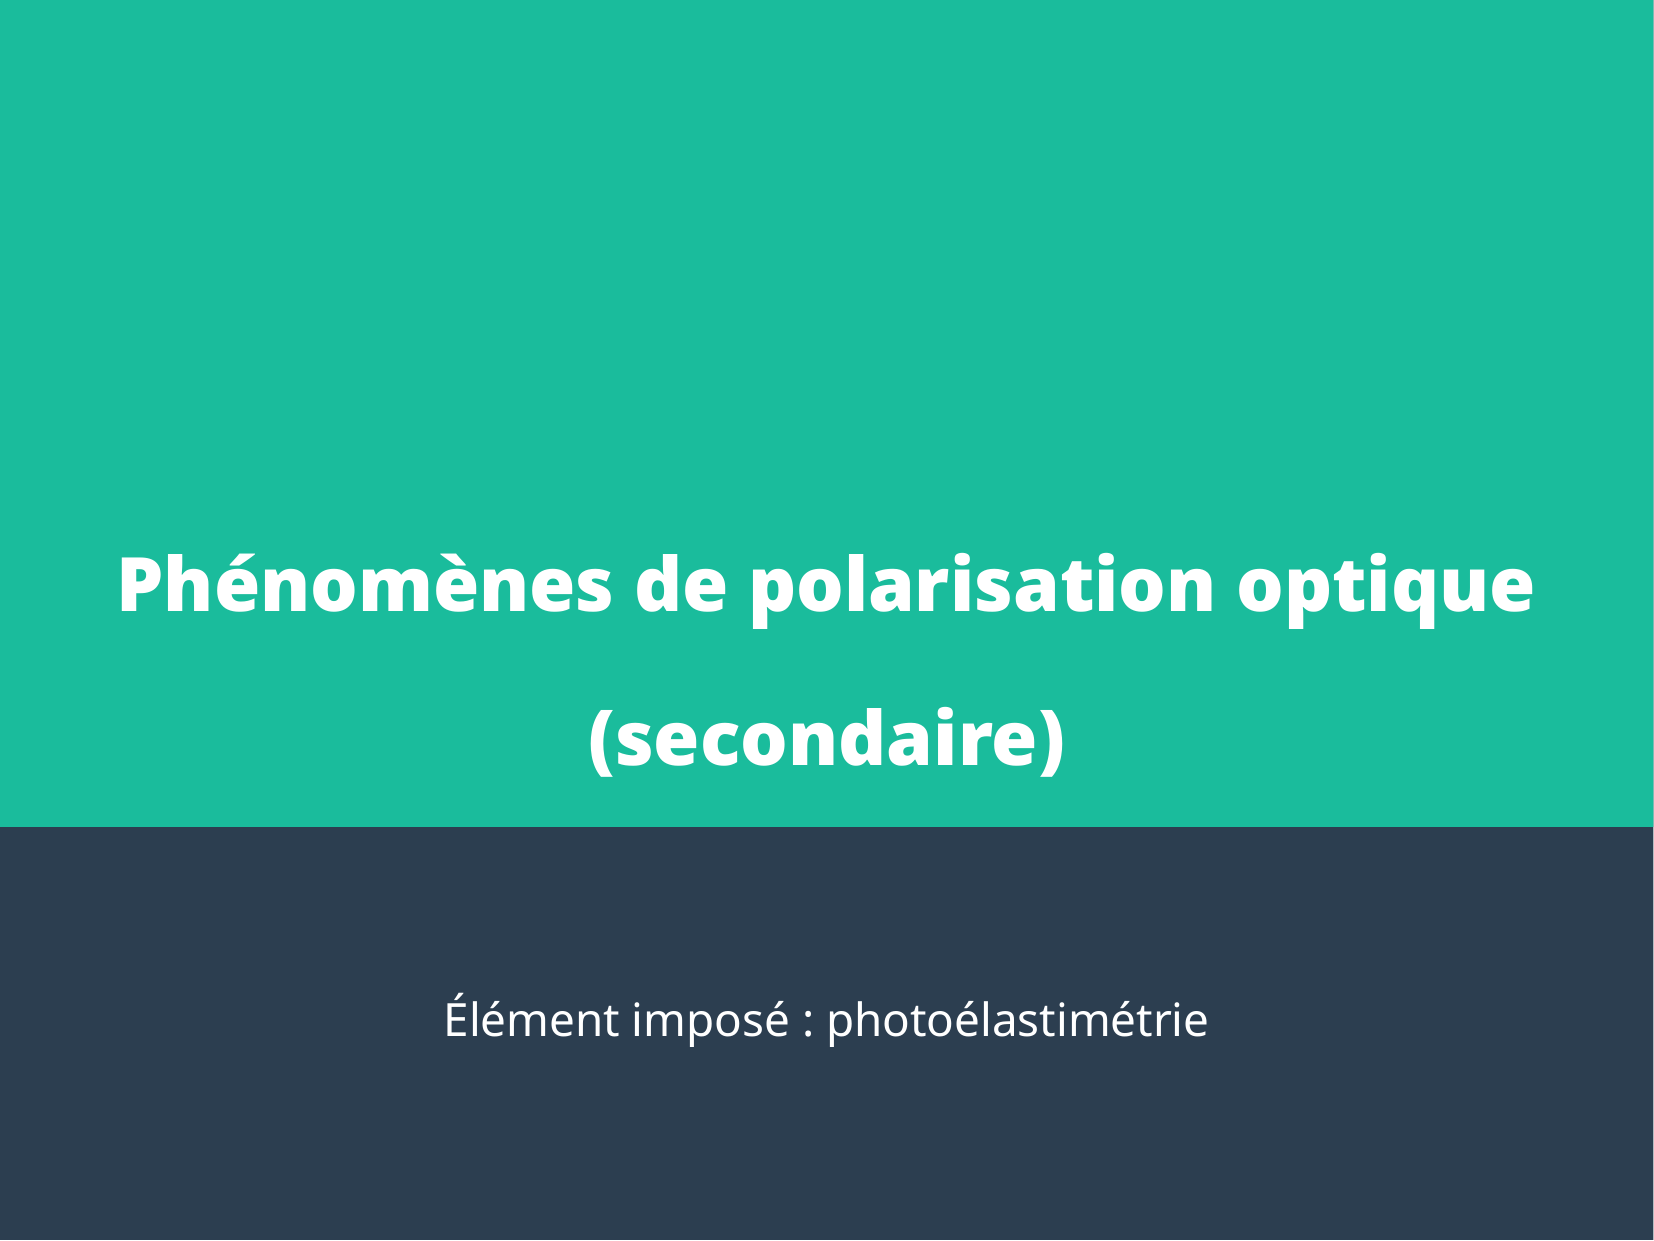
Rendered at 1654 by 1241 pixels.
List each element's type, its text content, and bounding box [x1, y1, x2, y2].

title Phénomènes de polarisation optique (secondaire) [59, 502, 1595, 765]
subtitle Élément imposé : photoélastimétrie [59, 856, 1595, 1182]
